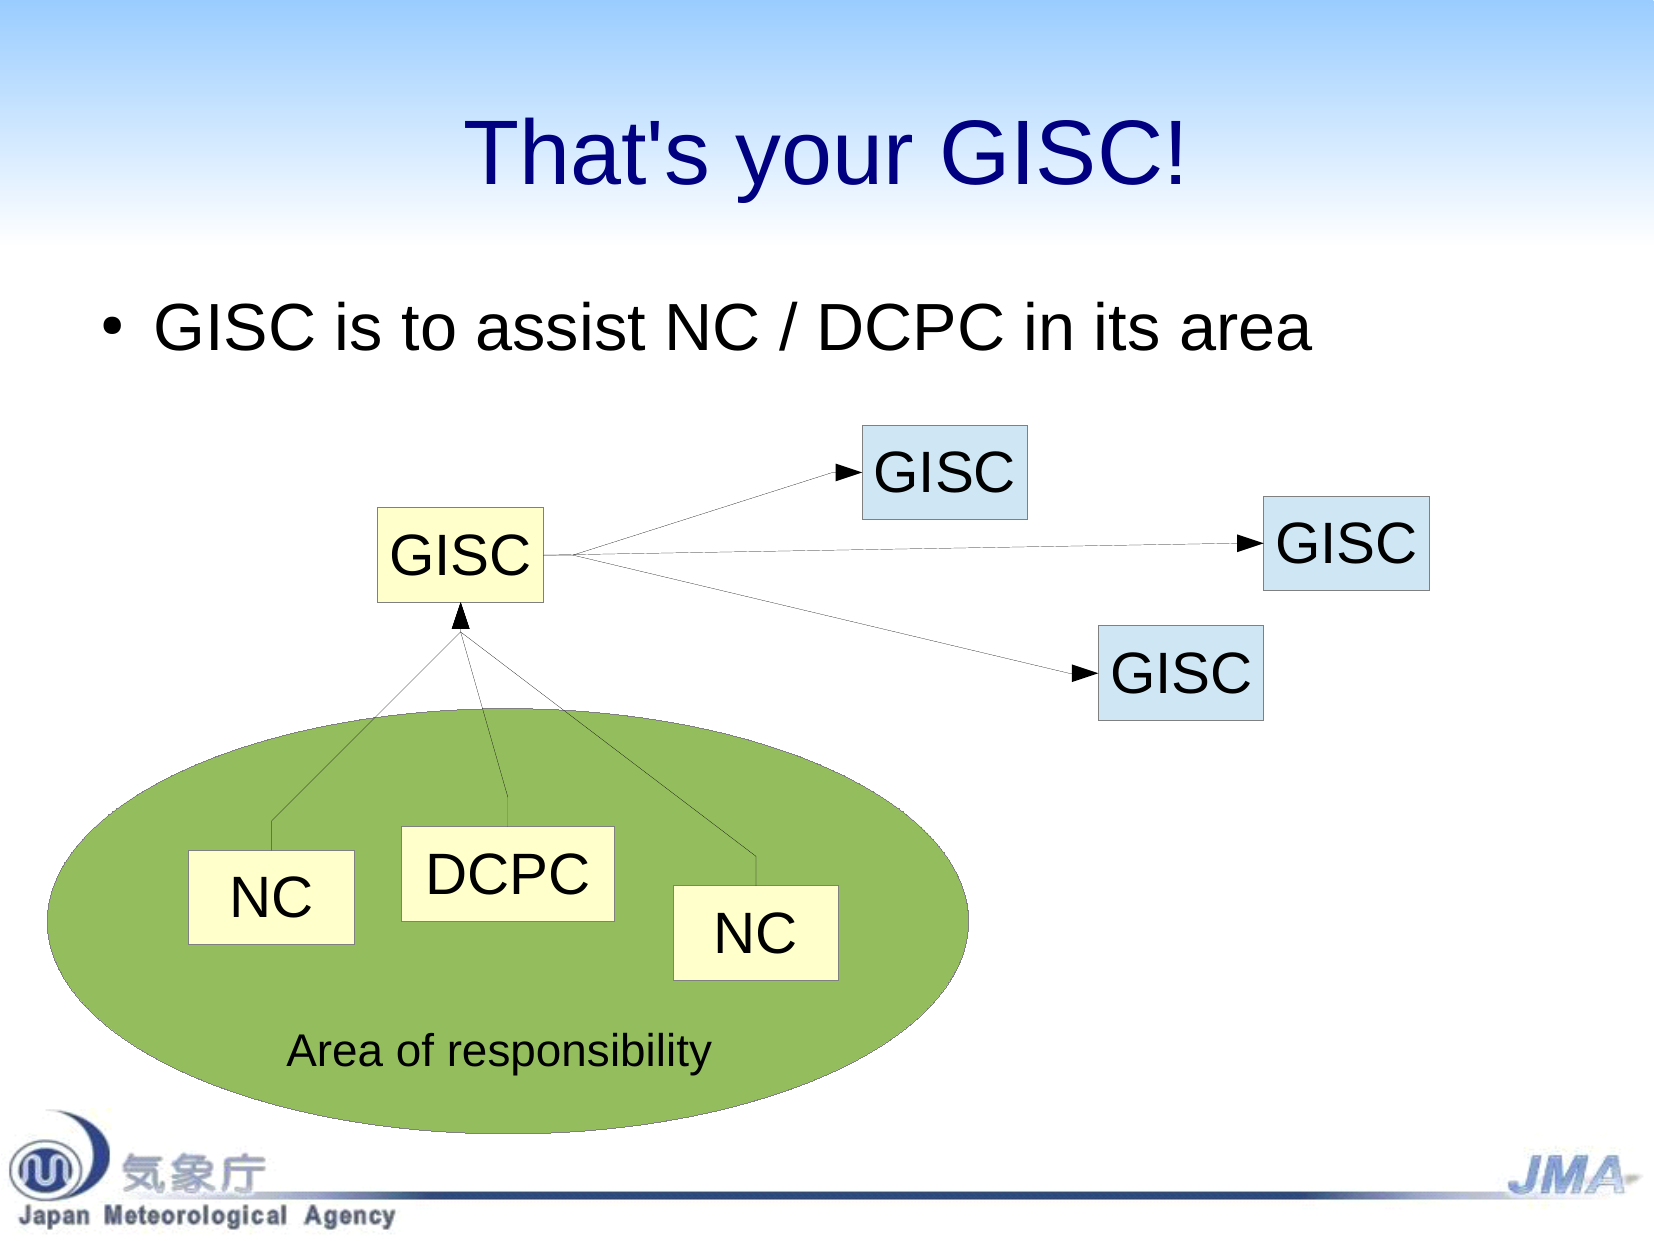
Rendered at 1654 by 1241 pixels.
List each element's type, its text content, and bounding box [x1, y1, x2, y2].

text_box [89, 1010, 927, 1134]
text_box [47, 840, 82, 1003]
picture [1, 1108, 1654, 1241]
title That's your GISC! [82, 49, 1571, 257]
text_box GISC [862, 425, 1028, 520]
text_box Area of responsibility [271, 1017, 731, 1087]
list GISC is to assist NC / DCPC in its area [82, 290, 1571, 1010]
text_box NC [188, 850, 355, 945]
text_box GISC [377, 507, 544, 603]
text_box GISC [1263, 496, 1430, 591]
text_box GISC [1098, 625, 1264, 721]
text_box NC [673, 885, 839, 981]
text_box DCPC [401, 826, 615, 922]
